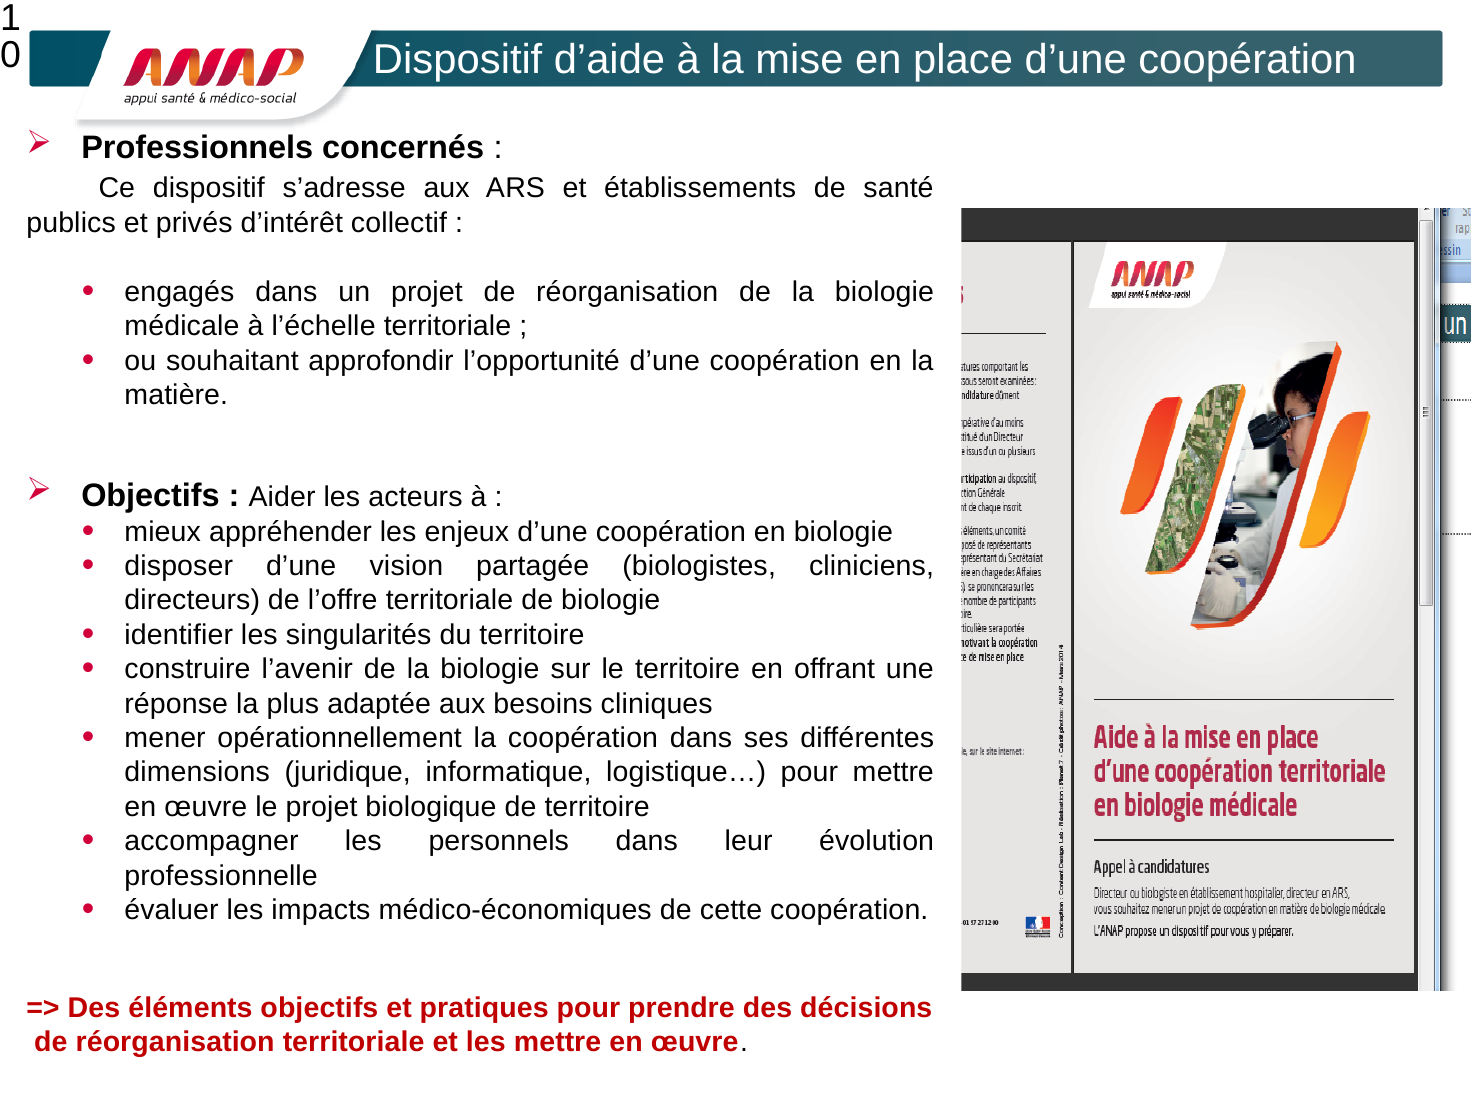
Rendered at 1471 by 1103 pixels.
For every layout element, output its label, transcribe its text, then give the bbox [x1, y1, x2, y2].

picture [961, 208, 1471, 991]
list Professionnels concernés : Ce dispositif s’adresse aux ARS et établissements de santé publics et privés d’intérêt collectif : engagés dans un projet de réorganisation de la biologie médicale à l’échelle territoriale ; ou souhaitant approfondir l’opportunité d’une coopération en la matière. Objectifs : Aider les acteurs à : mieux appréhender les enjeux d’une coopération en biologie disposer d’une vision partagée (biologistes, cliniciens, directeurs) de l’offre territoriale de biologie identifier les singularités du territoire construire l’avenir de la biologie sur le territoire en offrant une réponse la plus adaptée aux besoins cliniques mener opérationnellement la coopération dans ses différentes dimensions (juridique, informatique, logistique…) pour mettre en œuvre le projet biologique de territoire accompagner les personnels dans leur évolution professionnelle évaluer les impacts médico-économiques de cette coopération. => Des éléments objectifs et pratiques pour prendre des décisions de réorganisation territoriale et les mettre en œuvre. [26, 126, 936, 1091]
title Dispositif d’aide à la mise en place d’une coopération [372, 31, 1442, 216]
picture [0, 0, 1471, 155]
